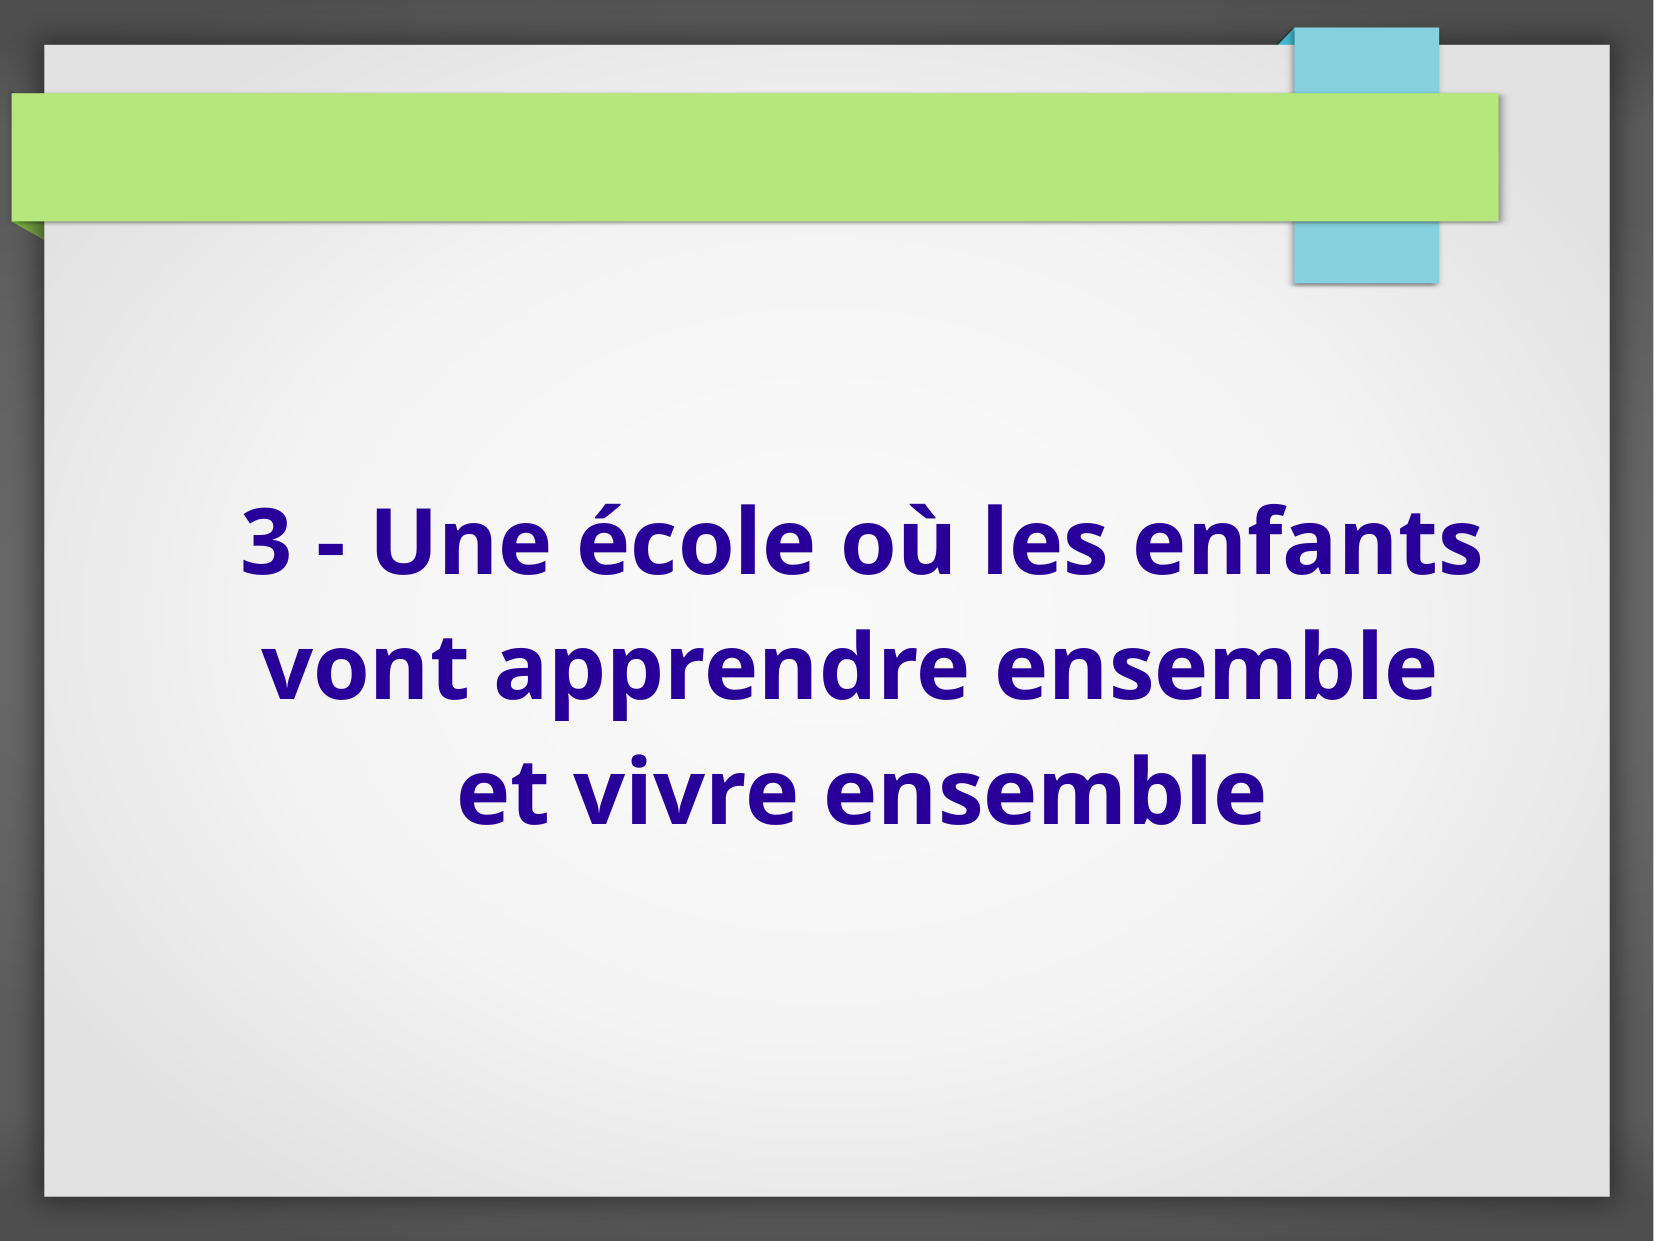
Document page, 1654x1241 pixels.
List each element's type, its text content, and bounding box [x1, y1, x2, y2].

subtitle 3 - Une école où les enfants vont apprendre ensemble et vivre ensemble [129, 318, 1595, 1010]
picture [0, 0, 1654, 1241]
